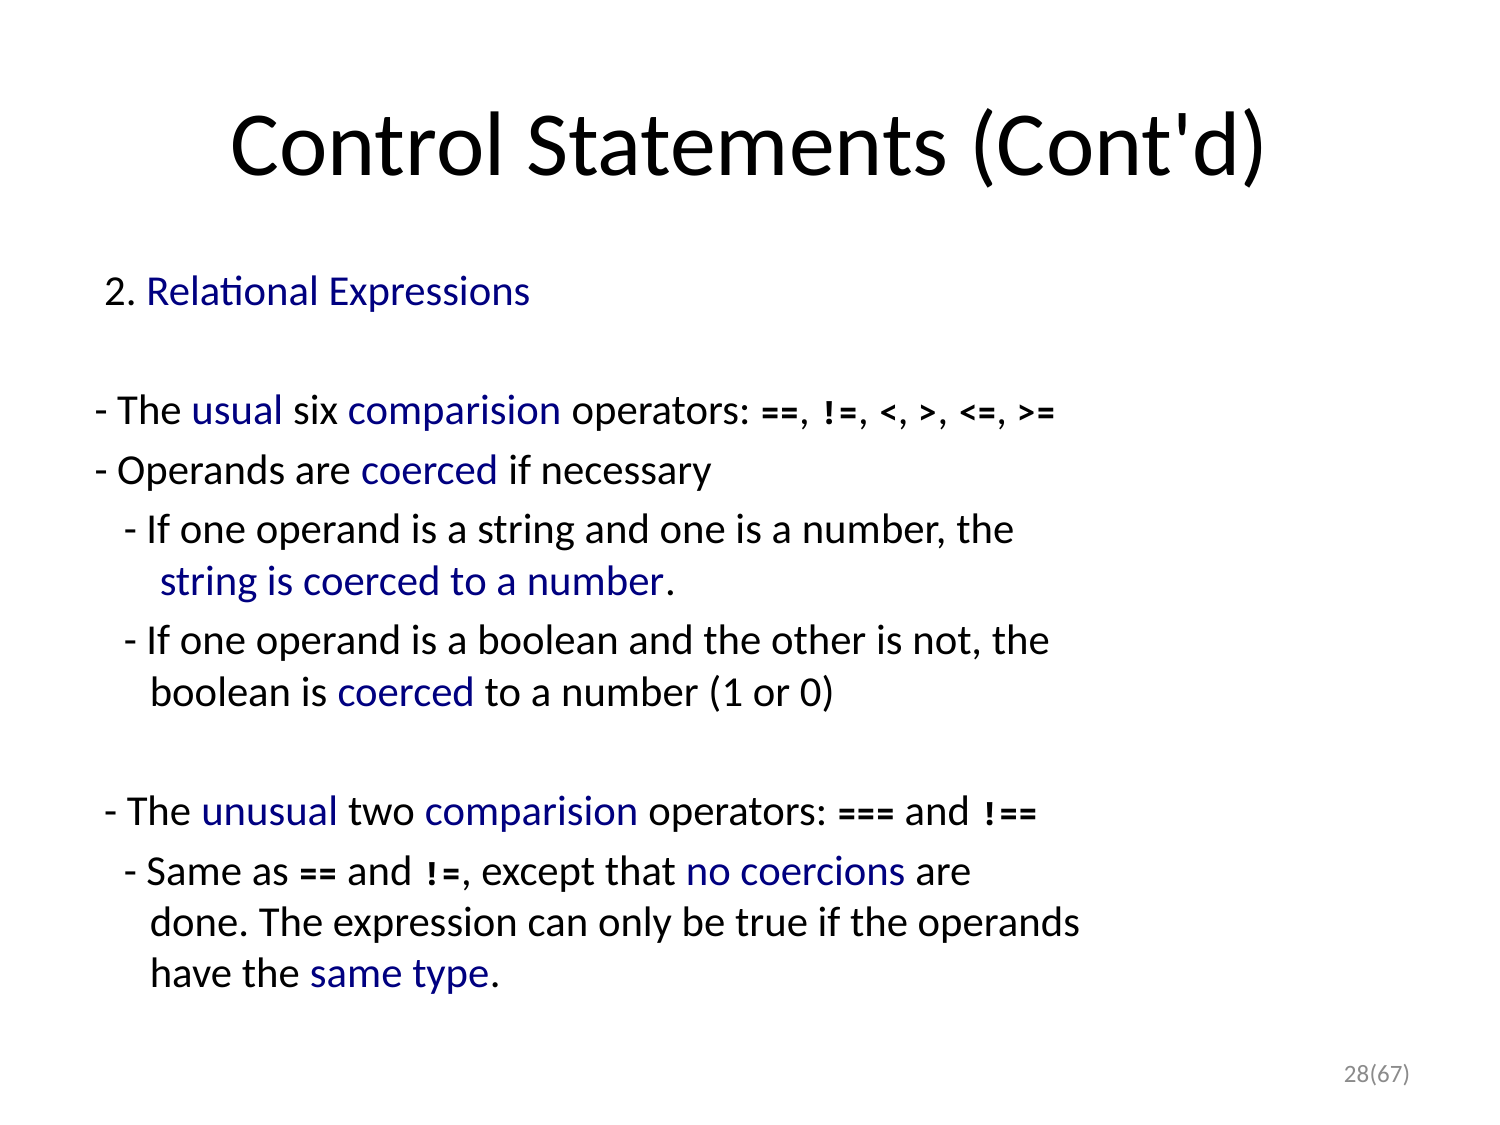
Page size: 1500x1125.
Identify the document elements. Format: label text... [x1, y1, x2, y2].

list 2. Relational Expressions - The usual six comparision operators: ==, !=, <, >, <=, >= - Operands are coerced if necessary - If one operand is a string and one is a number, the string is coerced to a number. - If one operand is a boolean and the other is not, the boolean is coerced to a number (1 or 0) - The unusual two comparision operators: === and !== - Same as == and !=, except that no coercions are done. The expression can only be true if the operands have the same type. [75, 262, 1425, 1005]
title Control Statements (Cont'd) [75, 45, 1425, 233]
